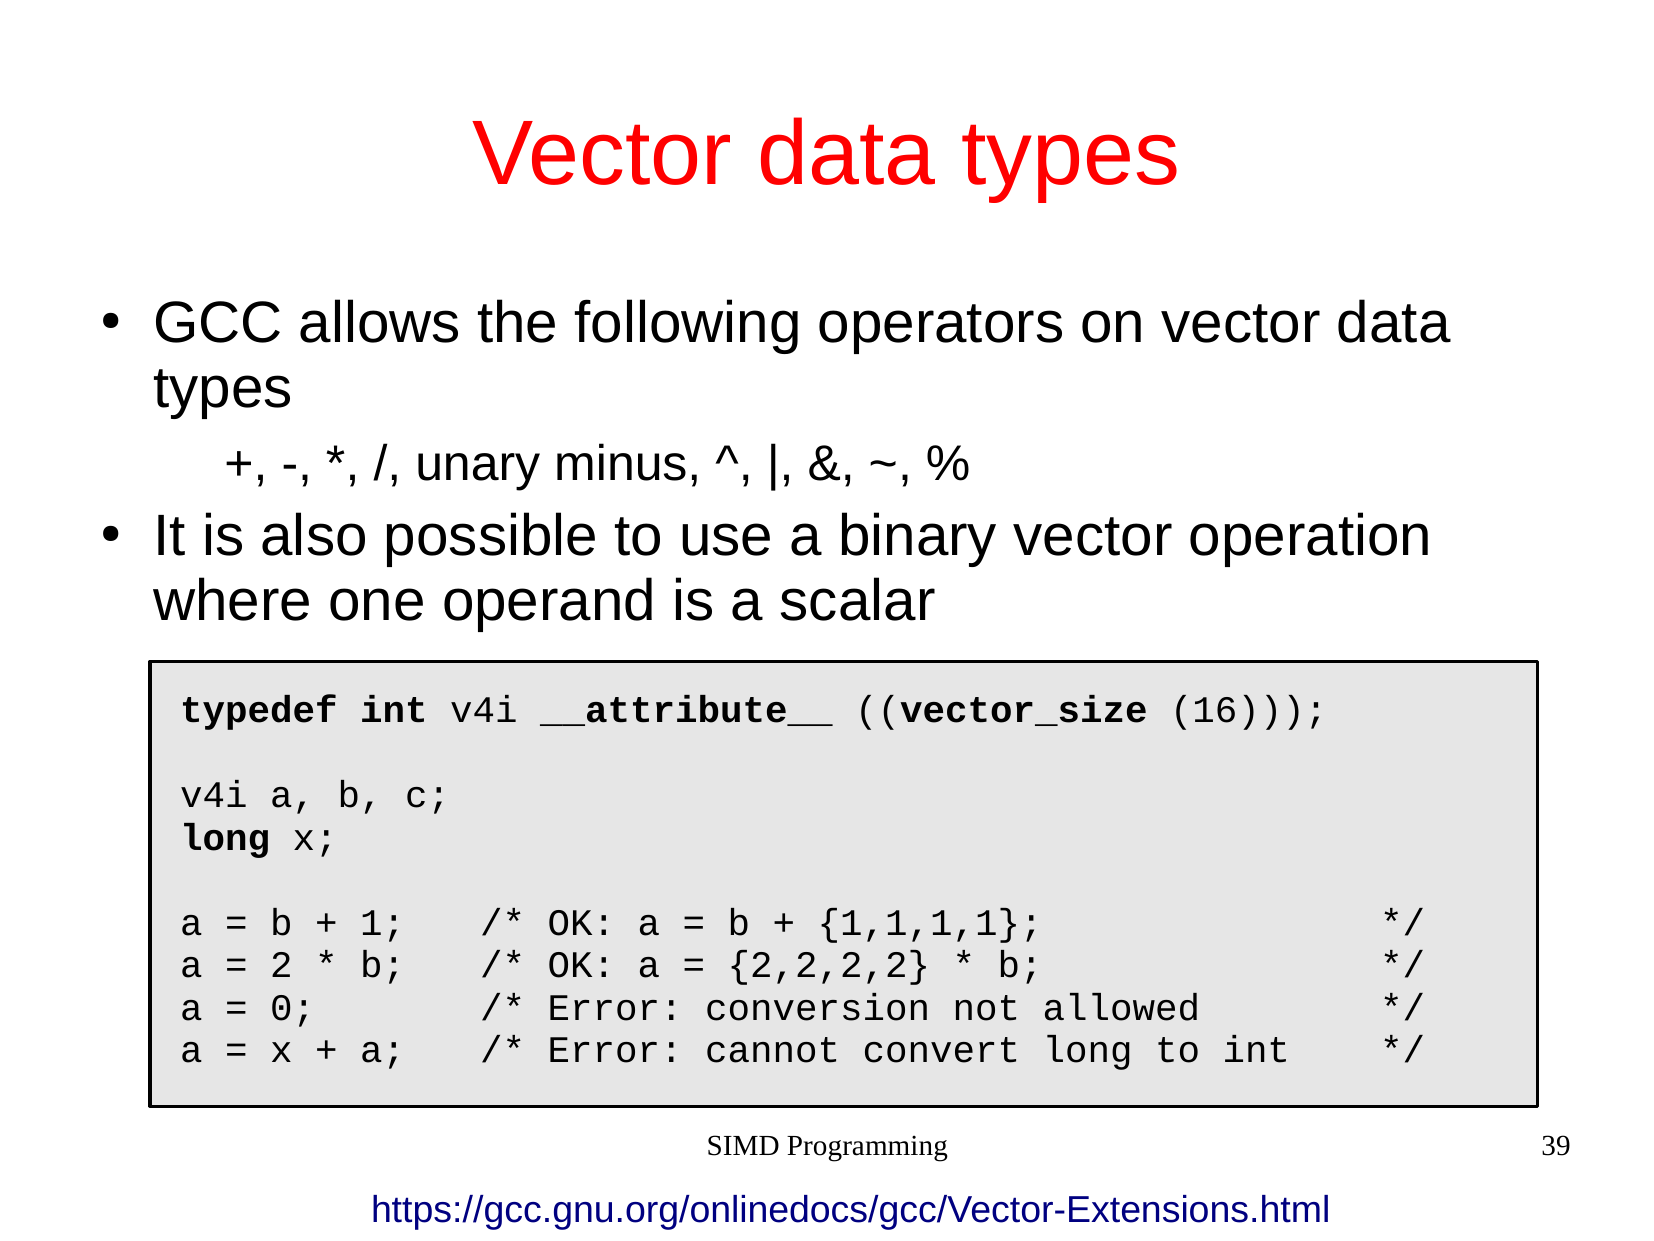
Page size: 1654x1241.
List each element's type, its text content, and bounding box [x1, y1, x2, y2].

list GCC allows the following operators on vector data types +, -, *, /, unary minus, ^, |, &, ~, % It is also possible to use a binary vector operation where one operand is a scalar [82, 290, 1571, 1109]
title Vector data types [82, 49, 1571, 257]
text_box typedef int v4i __attribute__ ((vector_size (16))); v4i a, b, c; long x; a = b + 1; /* OK: a = b + {1,1,1,1}; */ a = 2 * b; /* OK: a = {2,2,2,2} * b; */ a = 0; /* Error: conversion not allowed */ a = x + a; /* Error: cannot convert long to int */ [150, 661, 1538, 1107]
text_box https://gcc.gnu.org/onlinedocs/gcc/Vector-Extensions.html [356, 1181, 1350, 1239]
